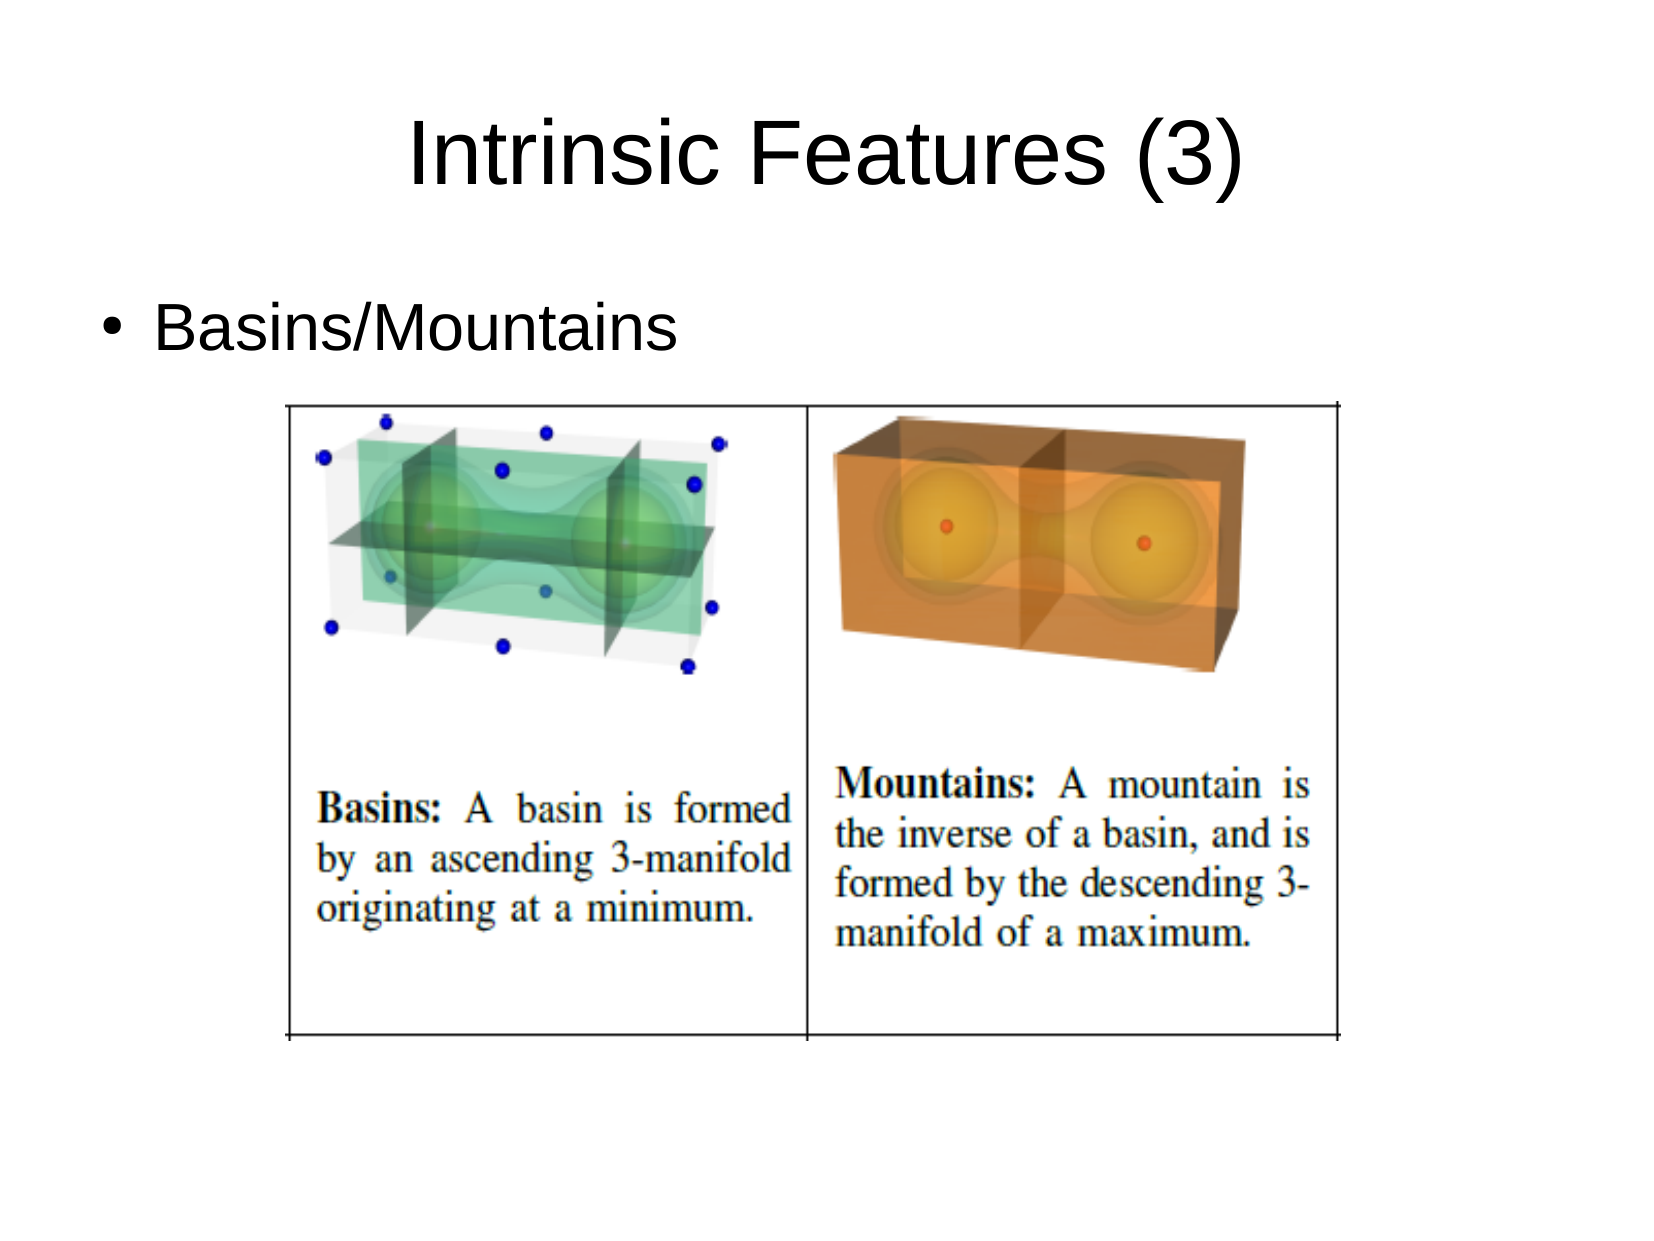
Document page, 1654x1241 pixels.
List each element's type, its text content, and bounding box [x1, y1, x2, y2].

title Intrinsic Features (3) [82, 56, 1571, 250]
list Basins/Mountains [82, 290, 1571, 1094]
